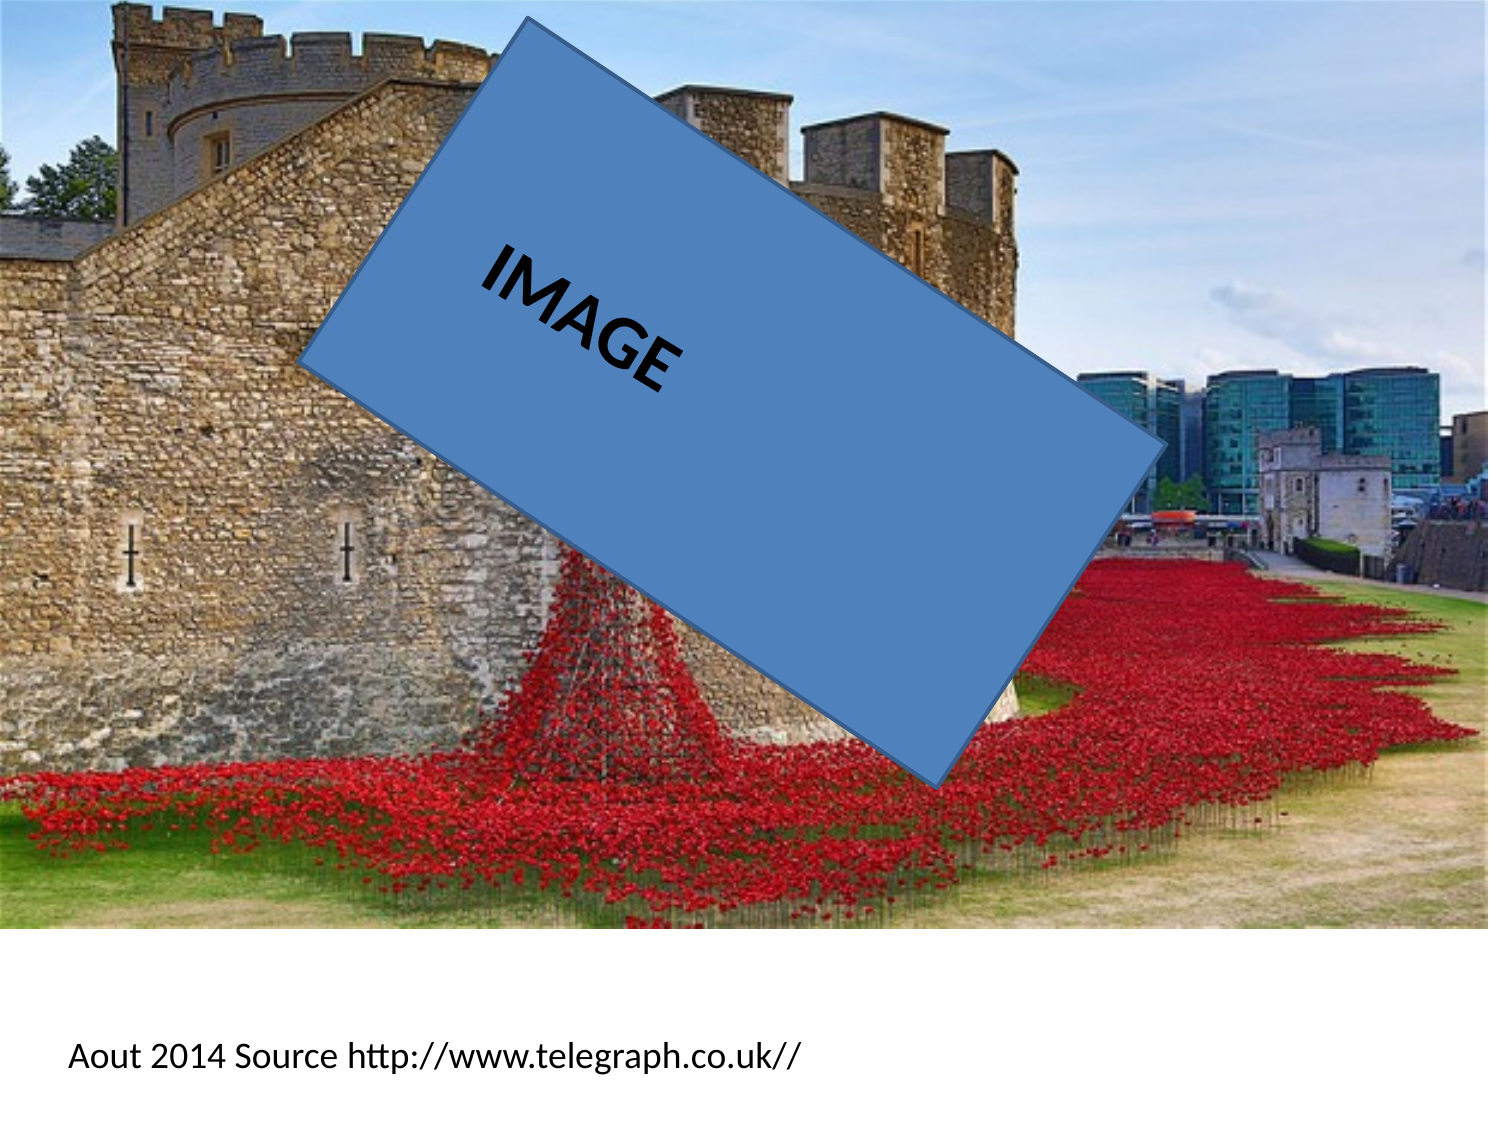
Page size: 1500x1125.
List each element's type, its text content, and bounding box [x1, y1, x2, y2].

picture [0, 0, 1488, 929]
text_box [298, 17, 1167, 789]
text_box Aout 2014 Source http://www.telegraph.co.uk// [53, 1023, 1069, 1125]
text_box IMAGE [452, 205, 1013, 601]
